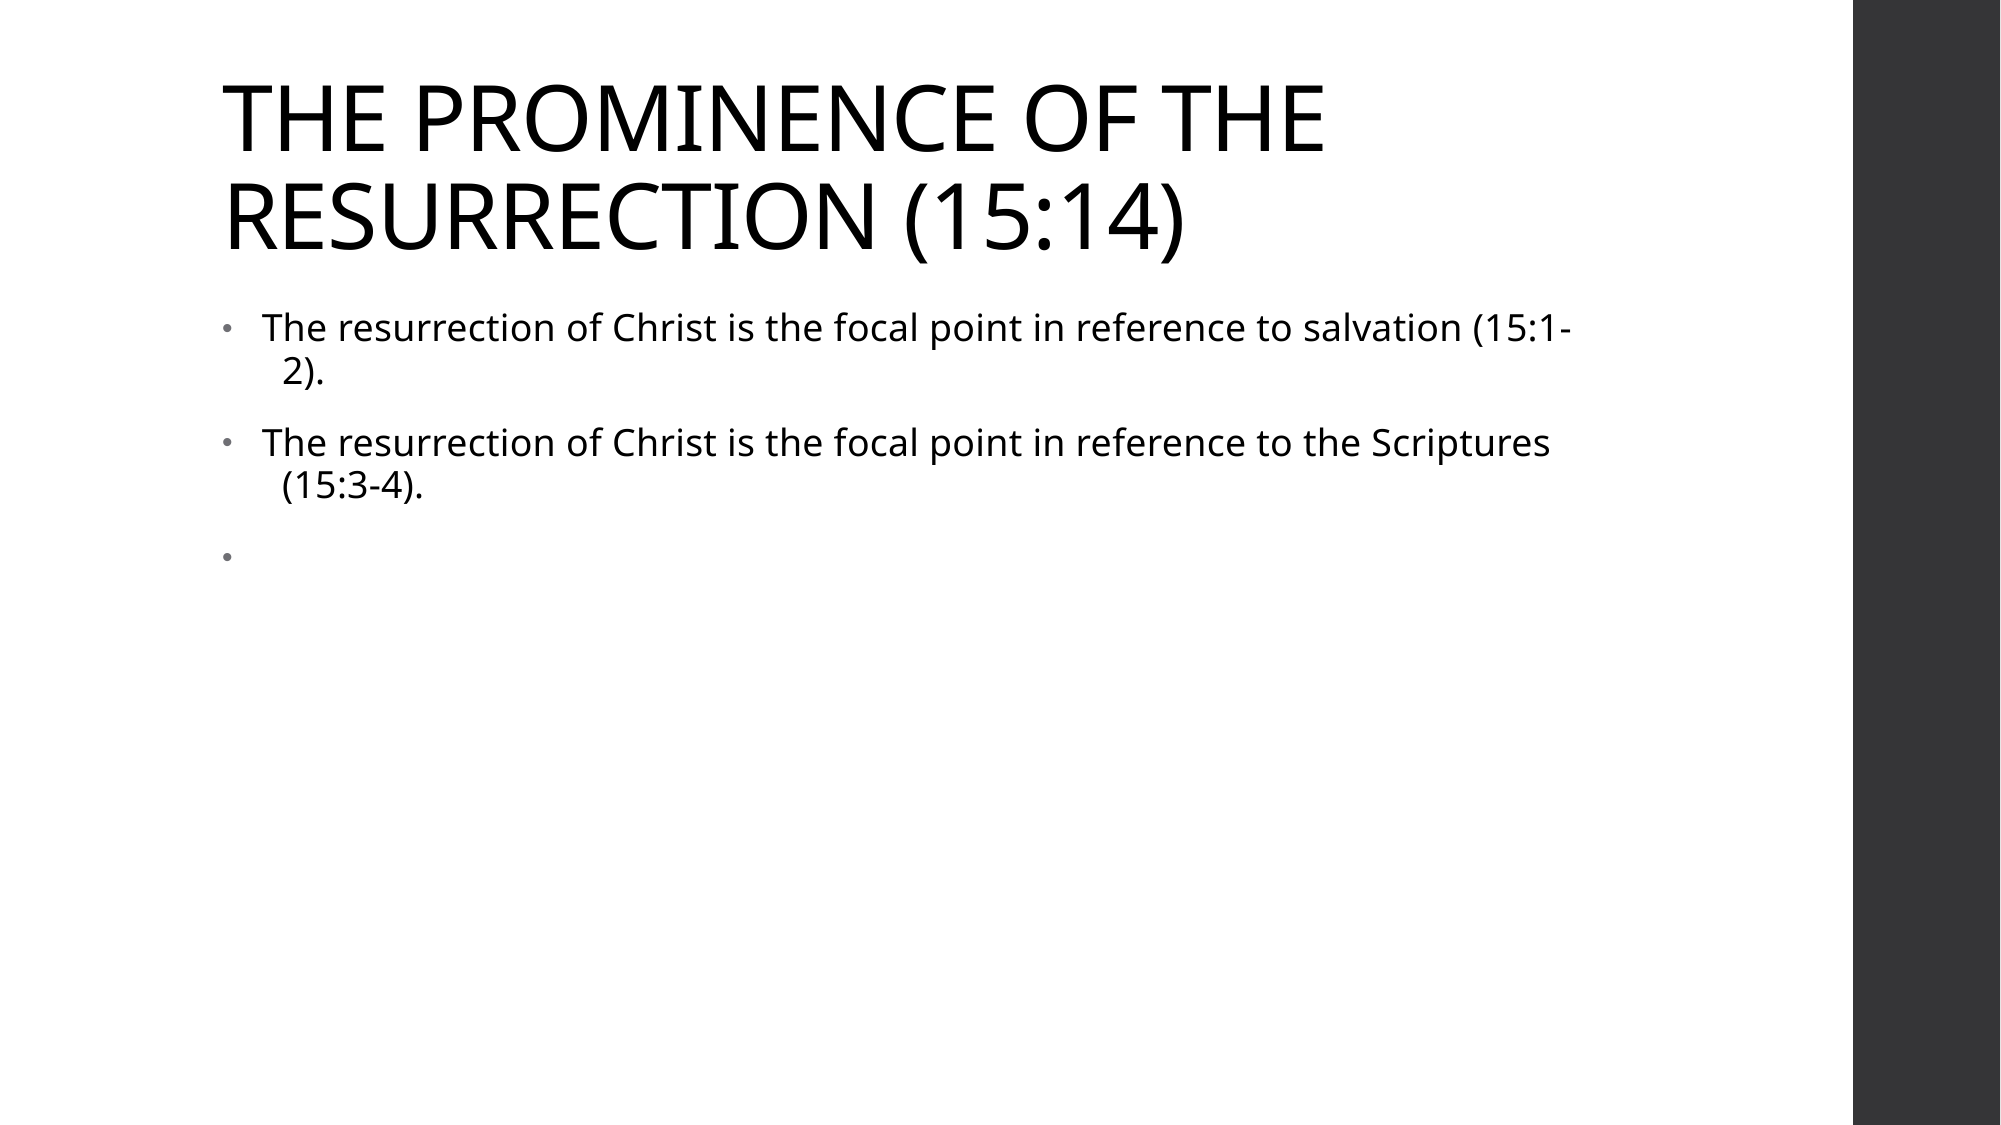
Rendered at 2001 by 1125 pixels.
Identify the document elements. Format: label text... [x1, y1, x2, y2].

list The resurrection of Christ is the focal point in reference to salvation (15:1-2). The resurrection of Christ is the focal point in reference to the Scriptures (15:3-4). [206, 299, 1617, 1014]
title THE PROMINENCE OF THE RESURRECTION (15:14) [206, 60, 1797, 278]
